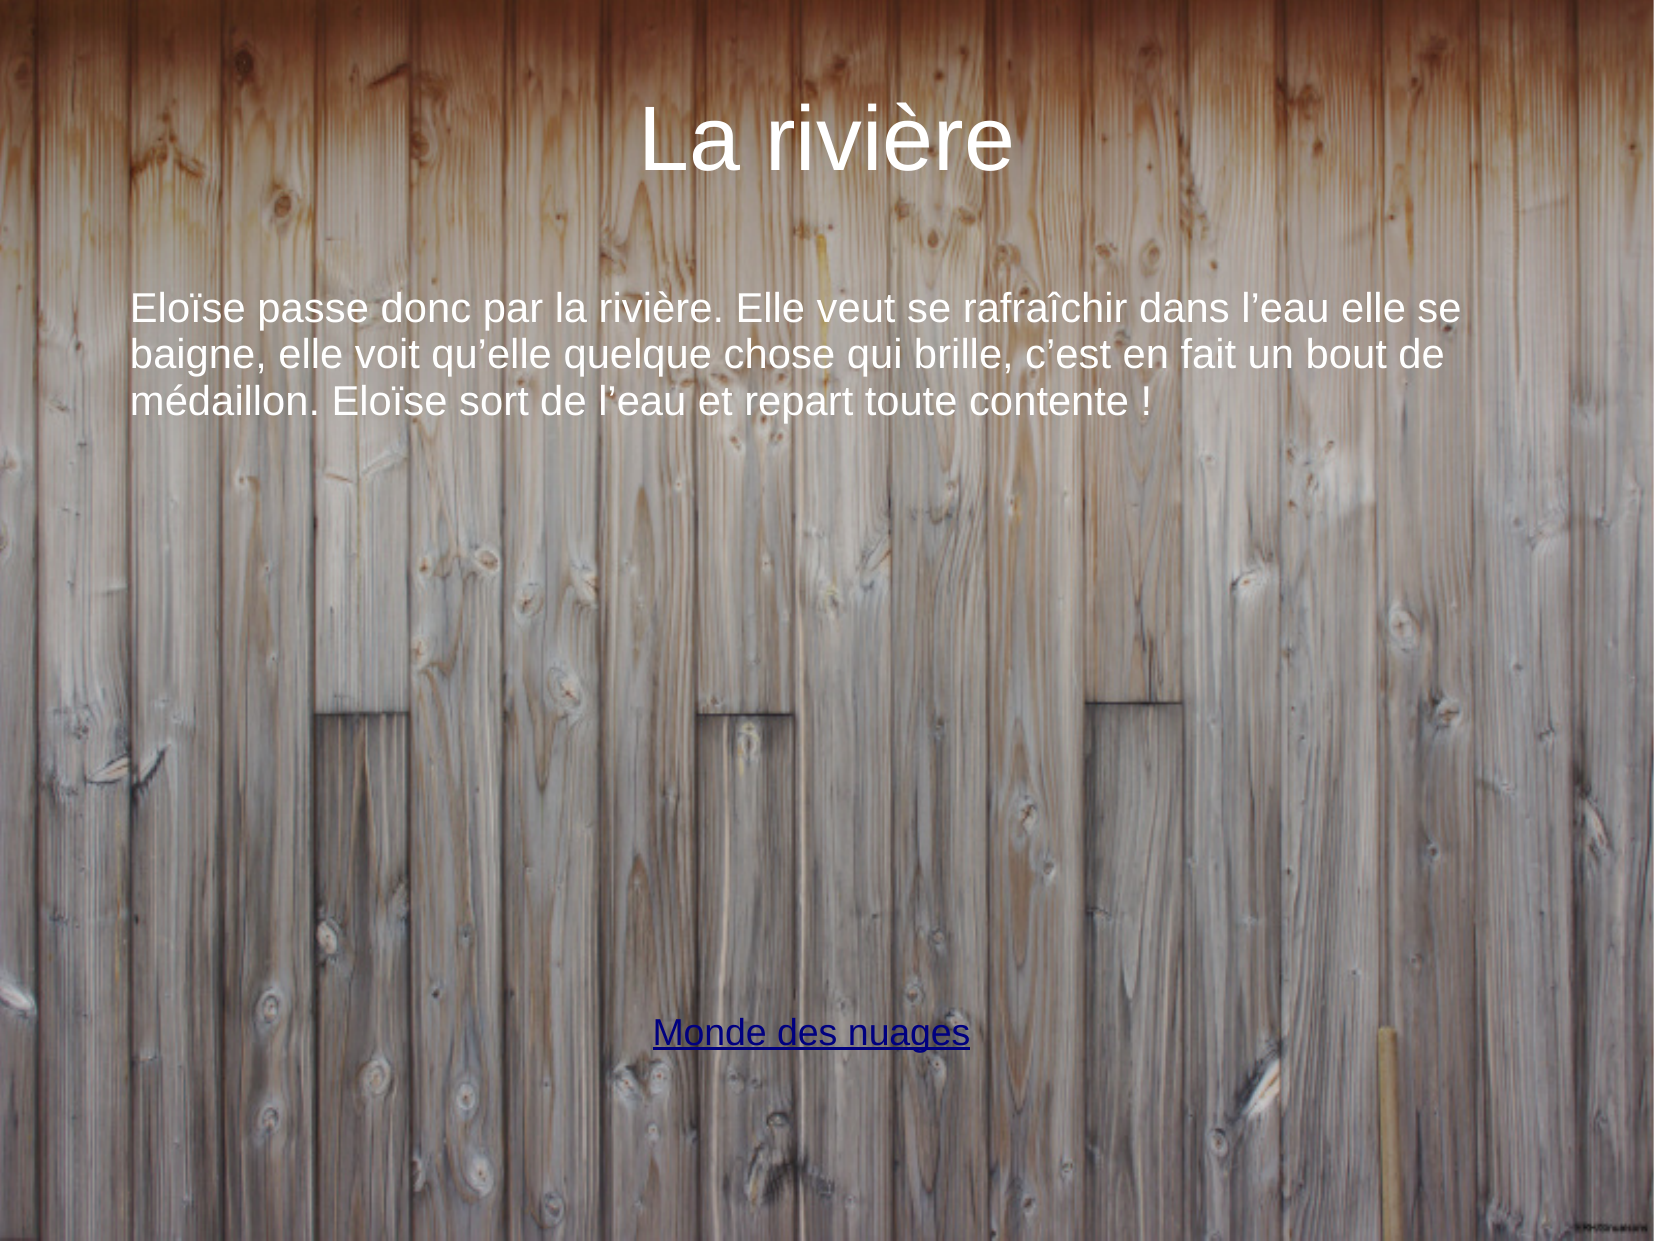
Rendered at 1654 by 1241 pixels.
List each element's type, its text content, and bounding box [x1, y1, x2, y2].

picture [0, 0, 1654, 1241]
list Eloïse passe donc par la rivière. Elle veut se rafraîchir dans l’eau elle se baigne, elle voit qu’elle quelque chose qui brille, c’est en fait un bout de médaillon. Eloïse sort de l’eau et repart toute contente ! [59, 284, 1548, 1004]
title La rivière [82, 35, 1571, 243]
text_box Monde des nuages [637, 1003, 993, 1061]
